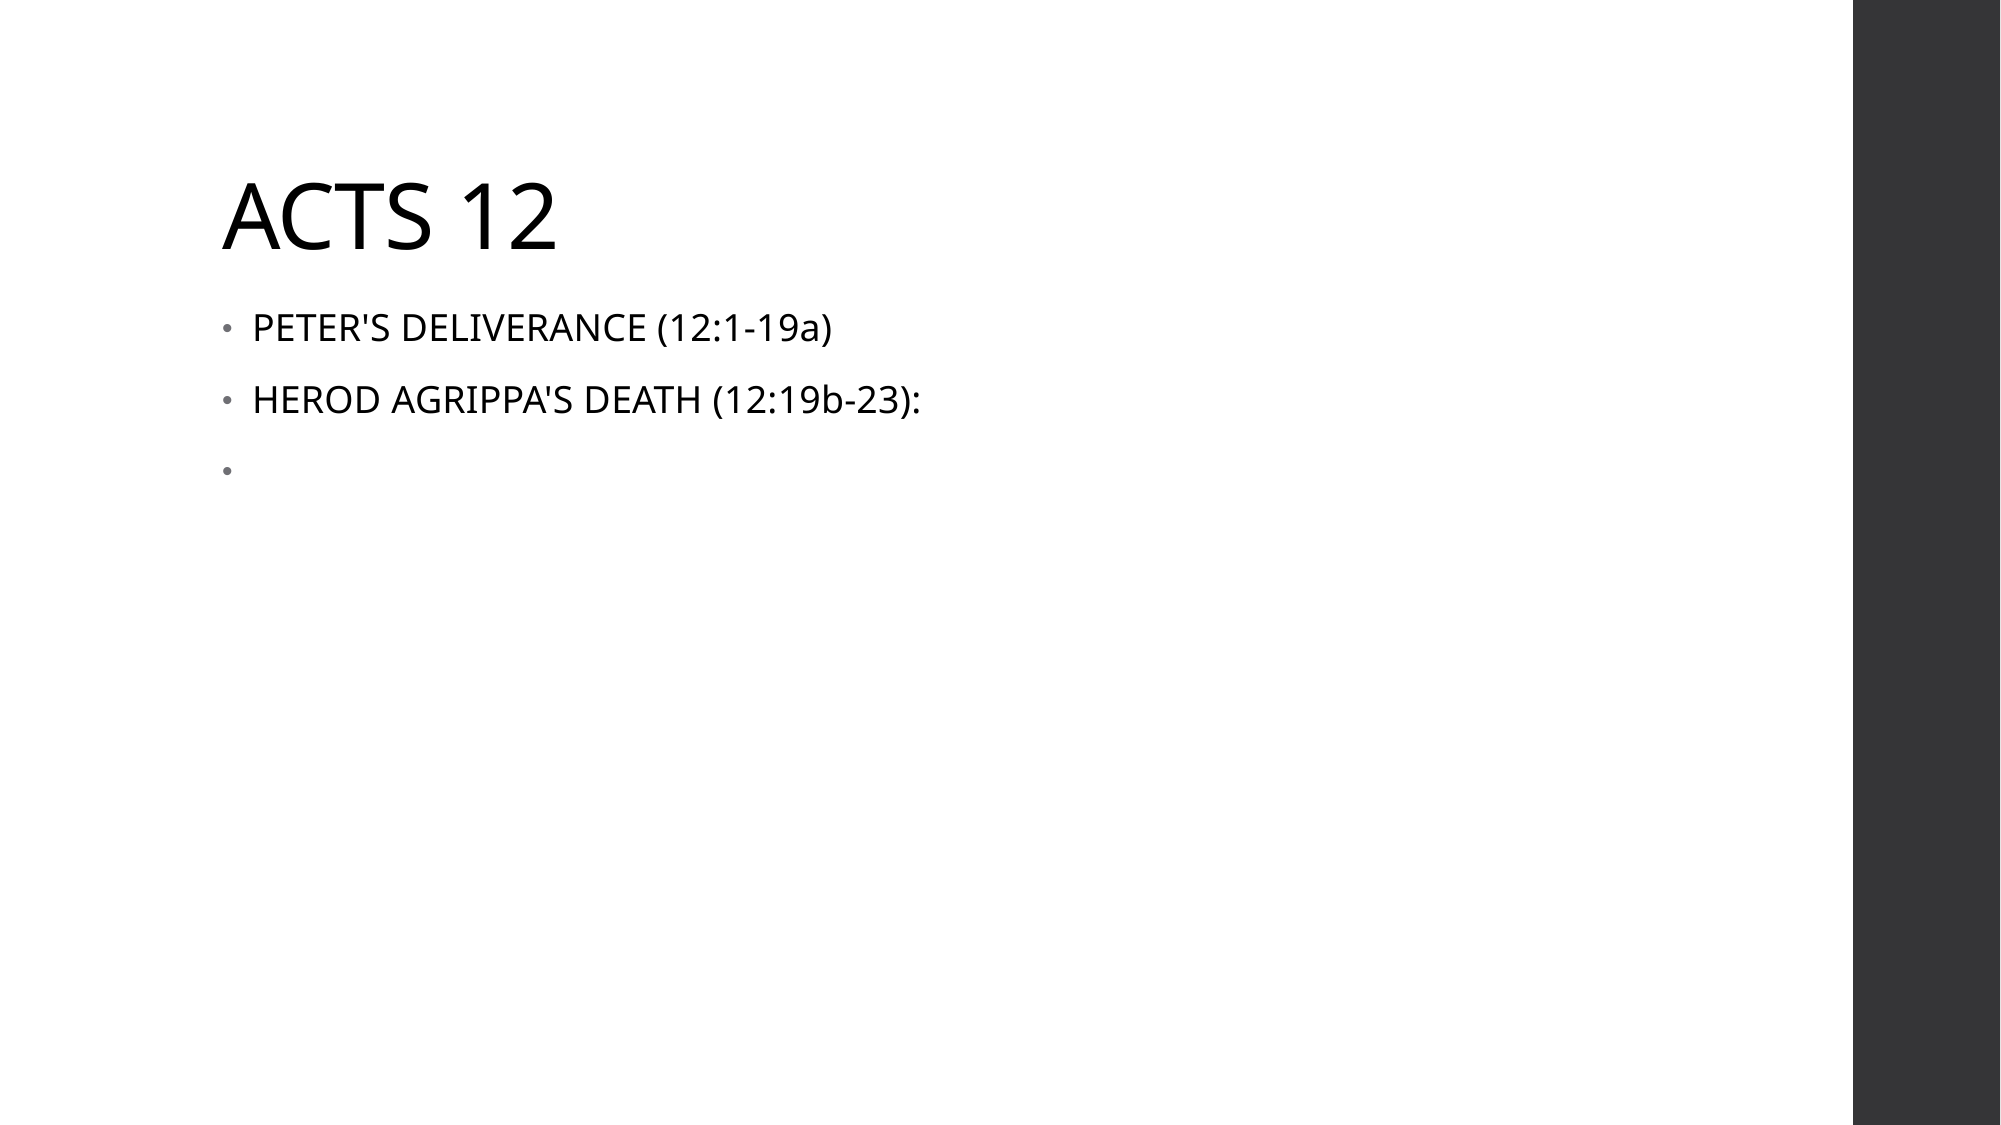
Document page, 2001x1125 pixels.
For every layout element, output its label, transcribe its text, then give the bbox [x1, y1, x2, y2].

title ACTS 12 [206, 60, 1797, 278]
list PETER'S DELIVERANCE (12:1-19a) HEROD AGRIPPA'S DEATH (12:19b-23): [206, 299, 1617, 1014]
